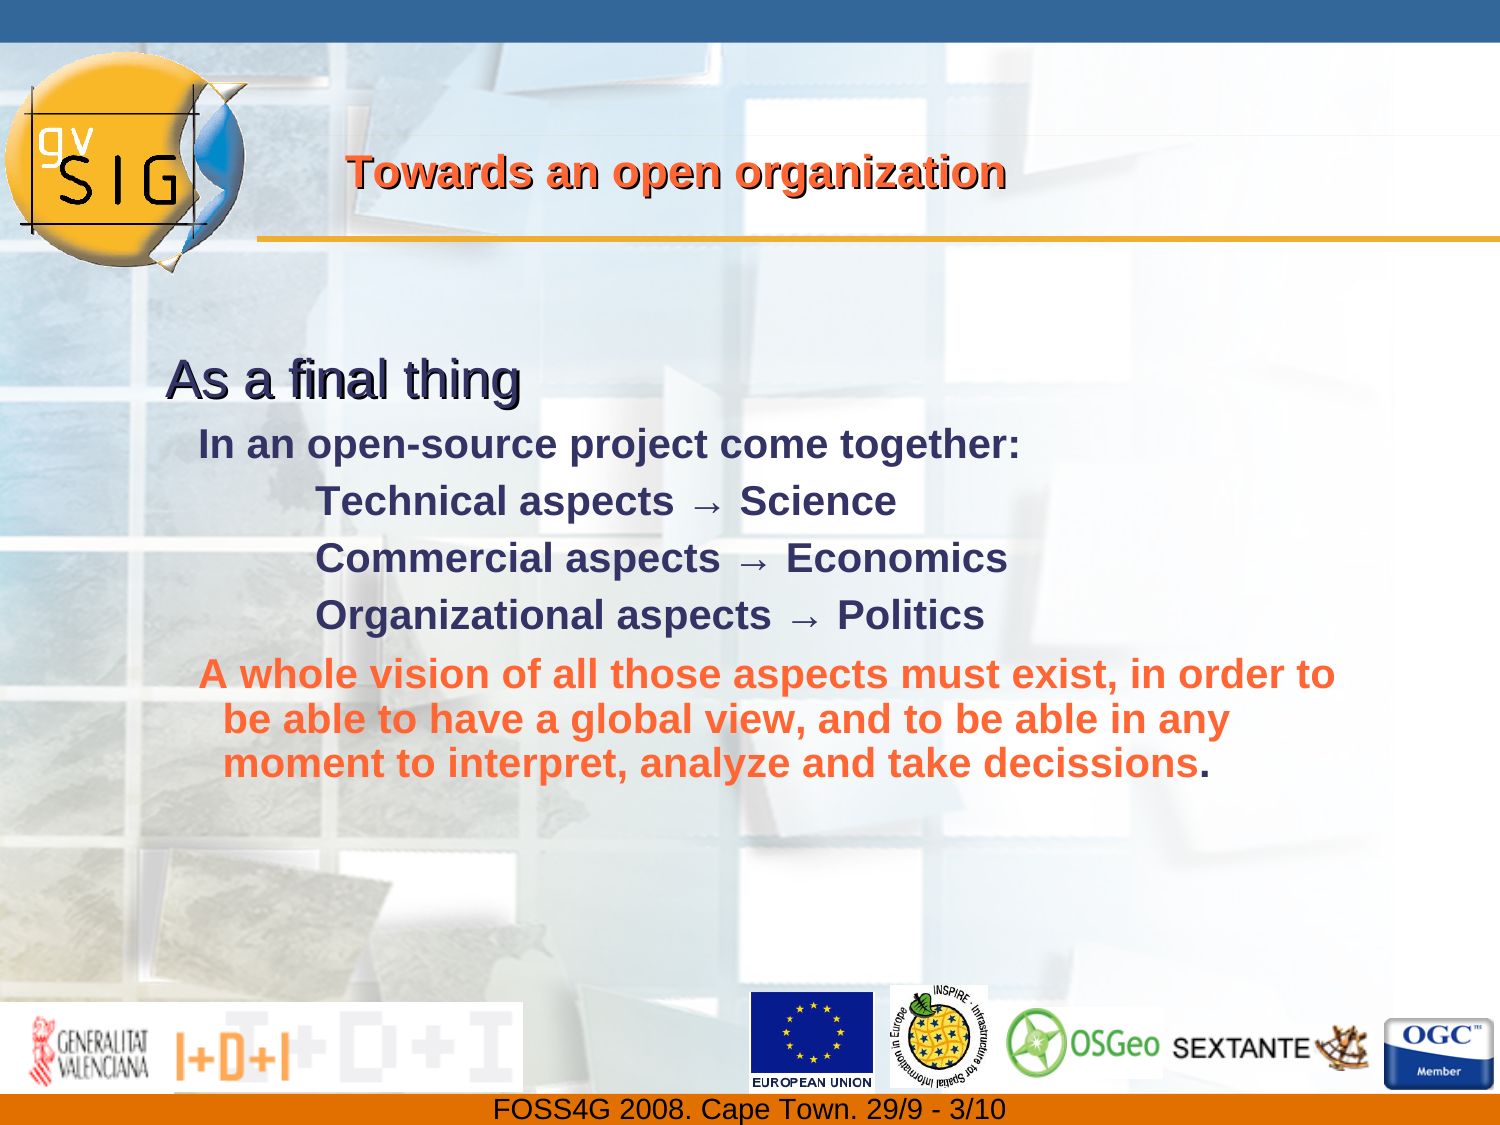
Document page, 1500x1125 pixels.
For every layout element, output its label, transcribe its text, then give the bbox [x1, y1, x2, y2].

picture [0, 49, 250, 276]
picture [890, 985, 988, 1088]
picture [0, 1002, 523, 1094]
list As a final thing In an open-source project come together: Technical aspects → Science Commercial aspects → Economics Organizational aspects → Politics A whole vision of all those aspects must exist, in order to be able to have a global view, and to be able in any moment to interpret, analyze and take decissions. [165, 353, 1389, 800]
text_box Towards an open organization [344, 148, 1008, 201]
picture [1384, 1018, 1494, 1090]
picture [749, 992, 875, 1093]
picture [1003, 1007, 1163, 1079]
picture [1171, 1023, 1375, 1071]
